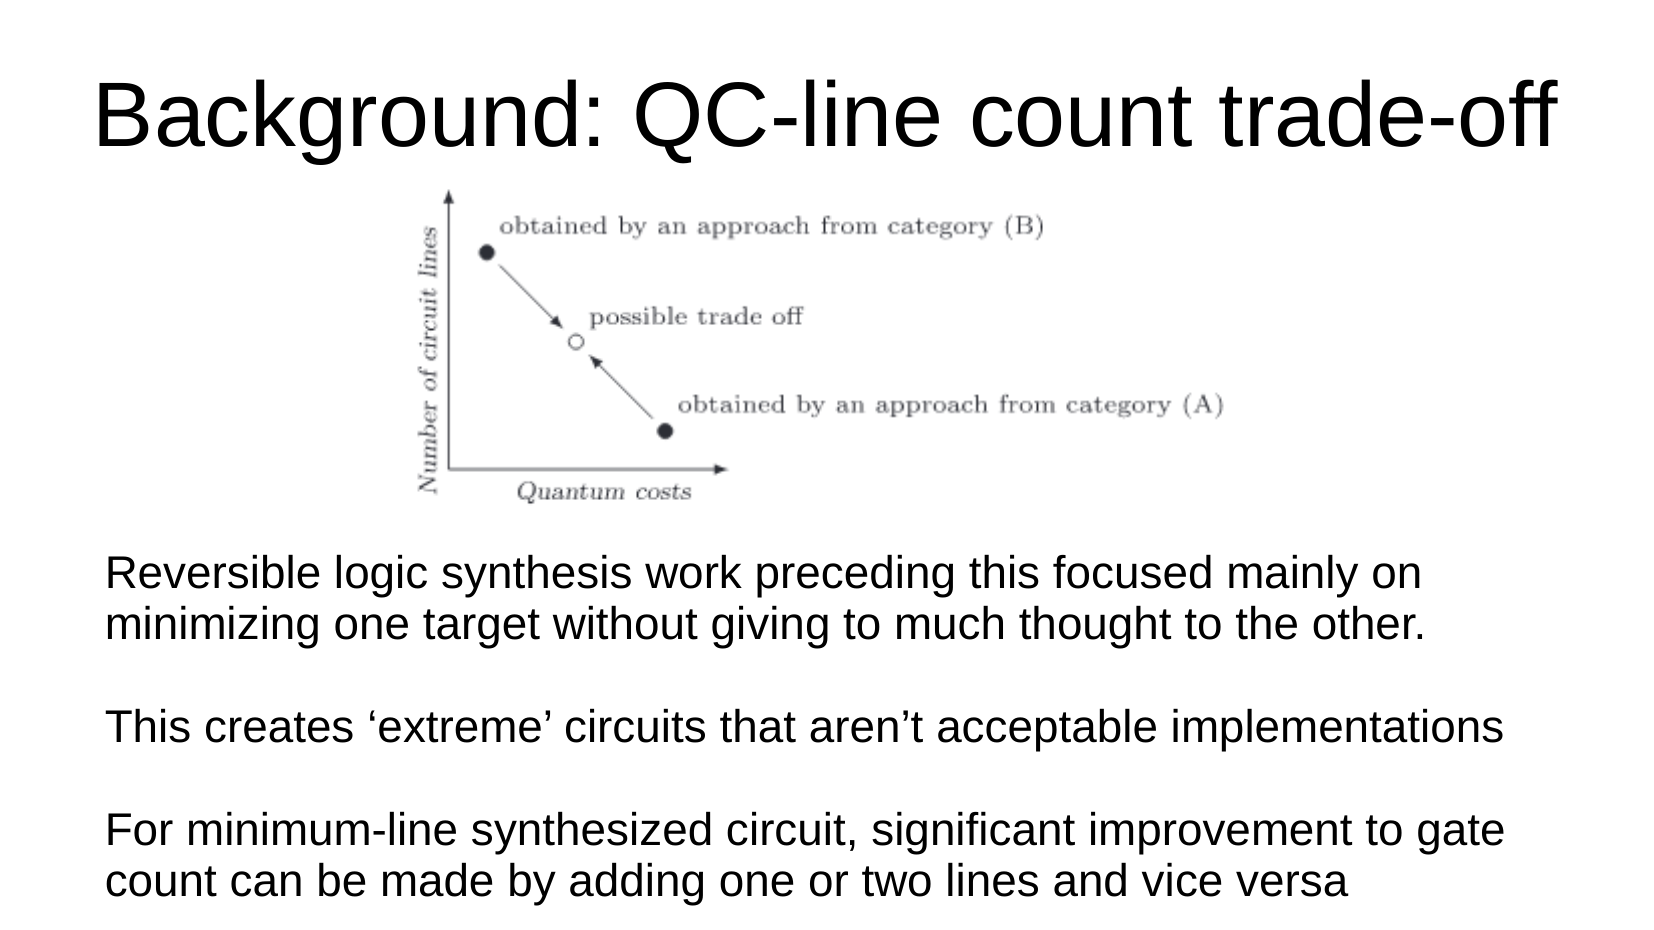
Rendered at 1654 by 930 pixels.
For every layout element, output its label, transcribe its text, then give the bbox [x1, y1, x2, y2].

text_box Reversible logic synthesis work preceding this focused mainly on minimizing one target without giving to much thought to the other. This creates ‘extreme’ circuits that aren’t acceptable implementations For minimum-line synthesized circuit, significant improvement to gate count can be made by adding one or two lines and vice versa [89, 539, 1575, 870]
title Background: QC-line count trade-off [82, 37, 1571, 193]
picture [404, 193, 1260, 509]
